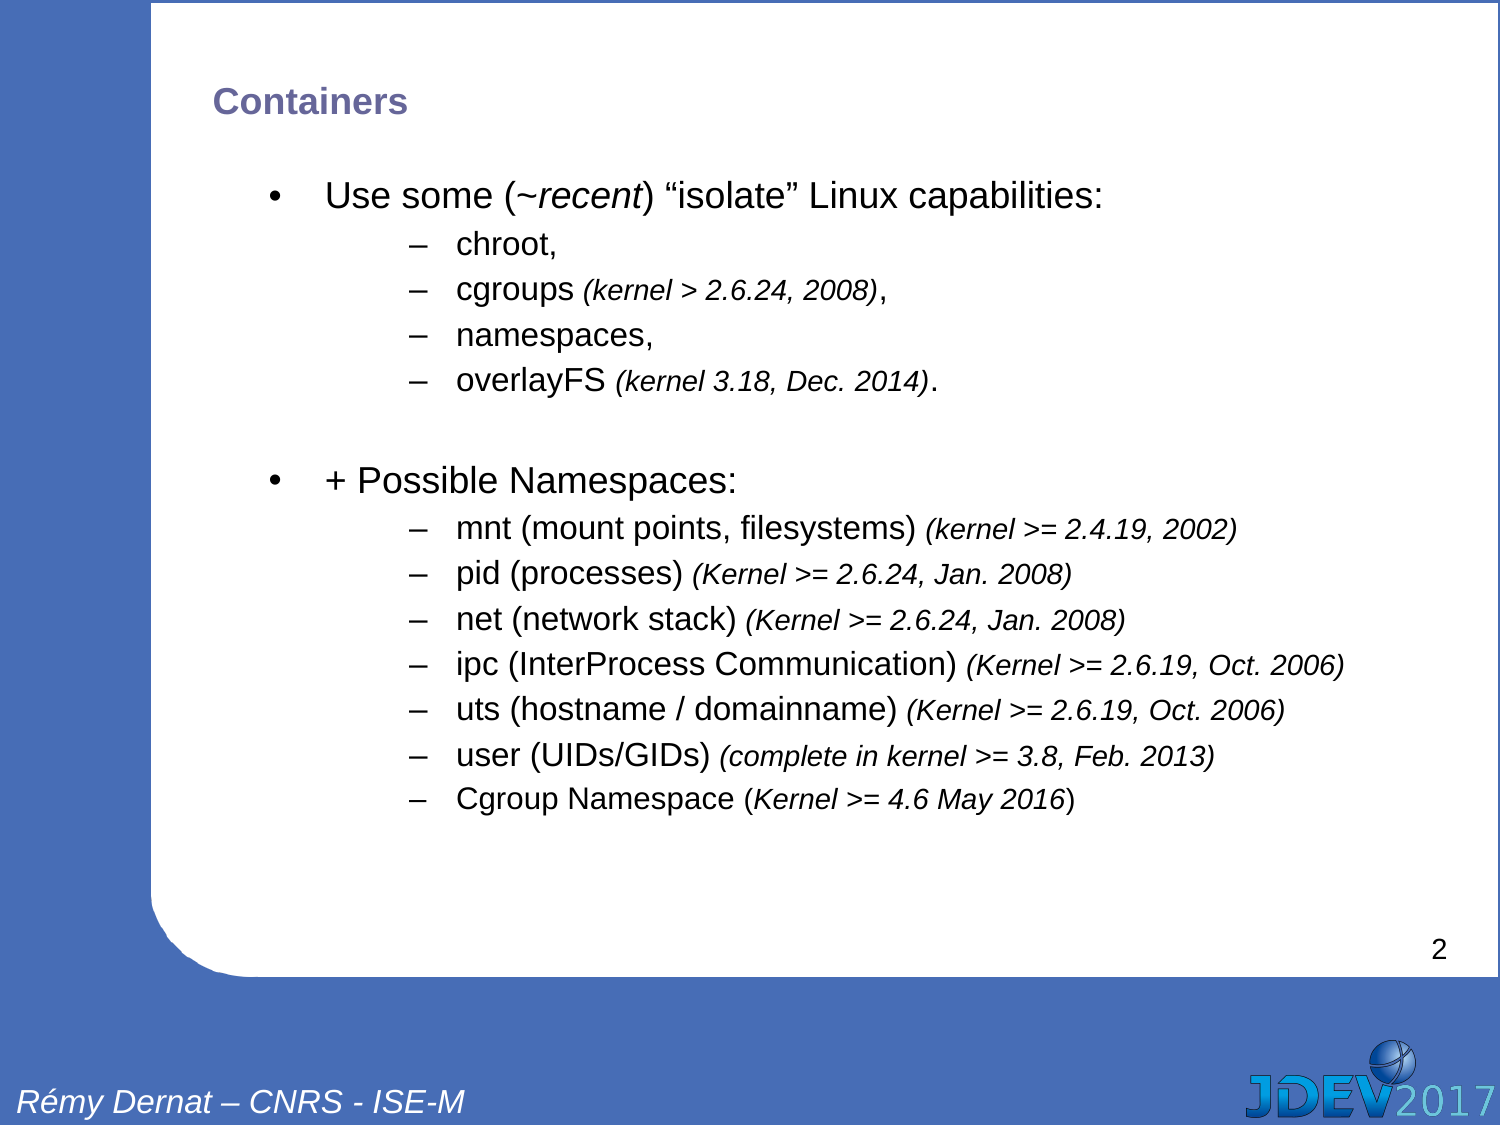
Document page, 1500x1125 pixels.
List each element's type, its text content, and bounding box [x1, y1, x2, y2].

text_box Rémy Dernat – CNRS - ISE-M [0, 1075, 488, 1125]
title Containers [212, 32, 1447, 171]
picture [0, 0, 1500, 1125]
list Use some (~recent) “isolate” Linux capabilities: chroot, cgroups (kernel > 2.6.24, 2008), namespaces, overlayFS (kernel 3.18, Dec. 2014). + Possible Namespaces: mnt (mount points, filesystems) (kernel >= 2.4.19, 2002) pid (processes) (Kernel >= 2.6.24, Jan. 2008) net (network stack) (Kernel >= 2.6.24, Jan. 2008) ipc (InterProcess Communication) (Kernel >= 2.6.19, Oct. 2006) uts (hostname / domainname) (Kernel >= 2.6.19, Oct. 2006) user (UIDs/GIDs) (complete in kernel >= 3.8, Feb. 2013) Cgroup Namespace (Kernel >= 4.6 May 2016) [212, 174, 1448, 926]
